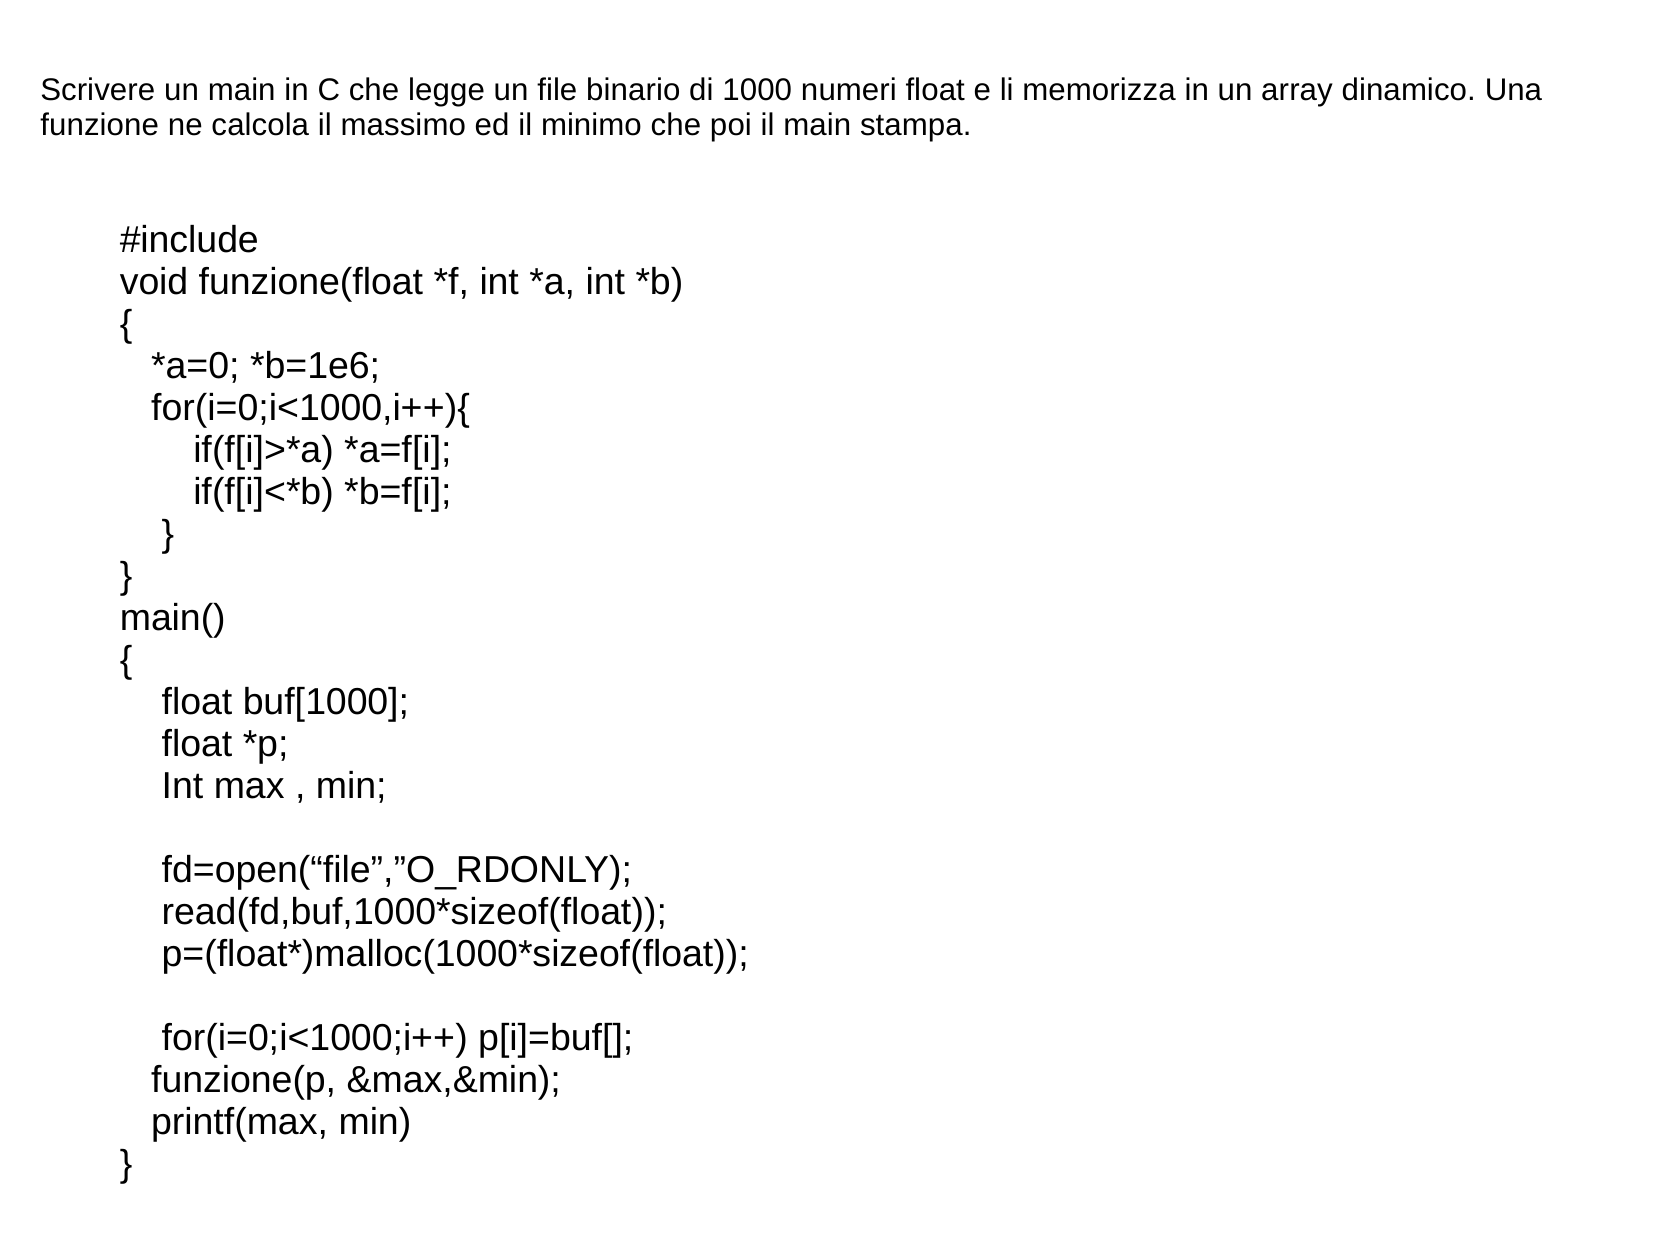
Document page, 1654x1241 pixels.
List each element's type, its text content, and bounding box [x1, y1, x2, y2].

text_box Scrivere un main in C che legge un file binario di 1000 numeri float e li memorizza in un array dinamico. Una funzione ne calcola il massimo ed il minimo che poi il main stampa. [25, 64, 1654, 151]
text_box #include void funzione(float *f, int *a, int *b) { *a=0; *b=1e6; for(i=0;i<1000,i++){ if(f[i]>*a) *a=f[i]; if(f[i]<*b) *b=f[i]; } } main() { float buf[1000]; float *p; Int max , min; fd=open(“file”,”O_RDONLY); read(fd,buf,1000*sizeof(float)); p=(float*)malloc(1000*sizeof(float)); for(i=0;i<1000;i++) p[i]=buf[]; funzione(p, &max,&min); printf(max, min) } [105, 210, 1591, 1192]
